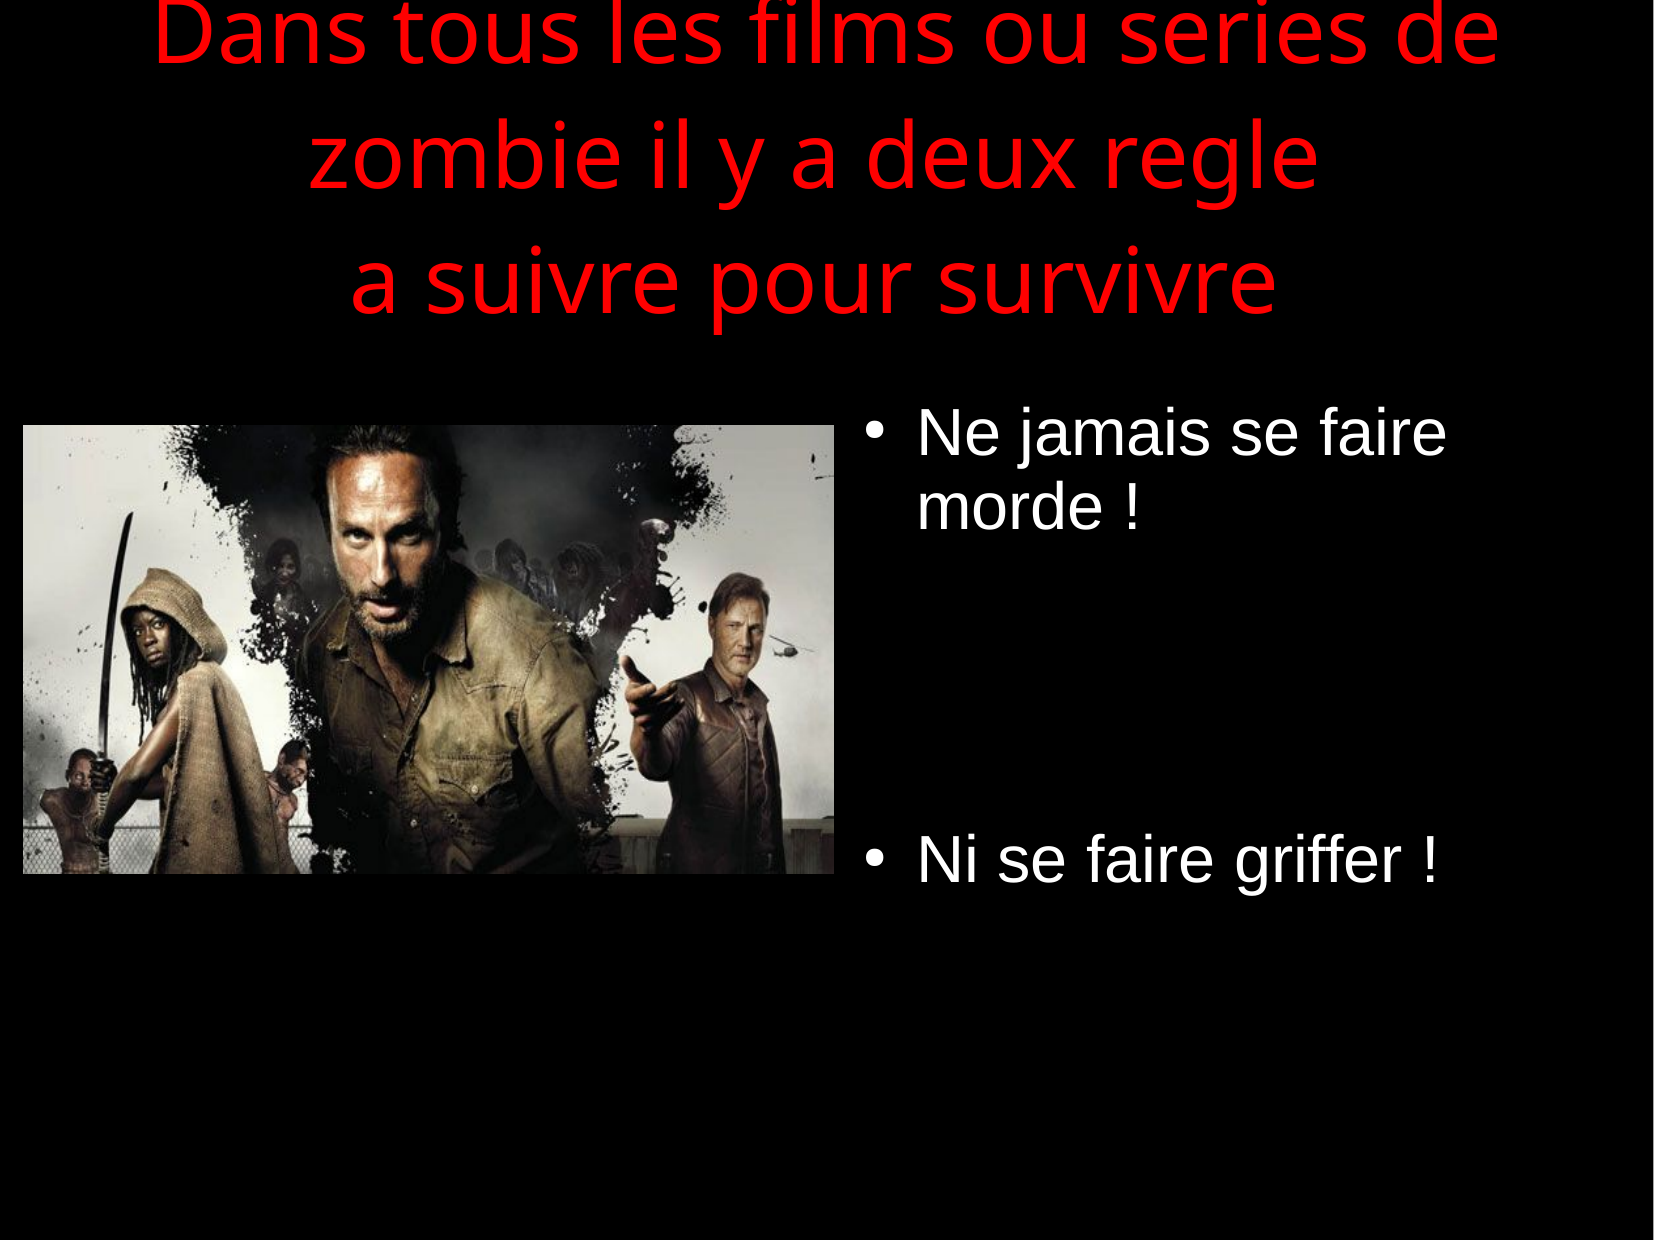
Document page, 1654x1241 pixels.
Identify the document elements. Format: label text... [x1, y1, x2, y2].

title Dans tous les films ou series de zombie il y a deux regle a suivre pour survivre [82, 0, 1571, 311]
picture [23, 425, 834, 875]
list Ni se faire griffer ! [845, 717, 1572, 1109]
list Ne jamais se faire morde ! [845, 290, 1572, 681]
